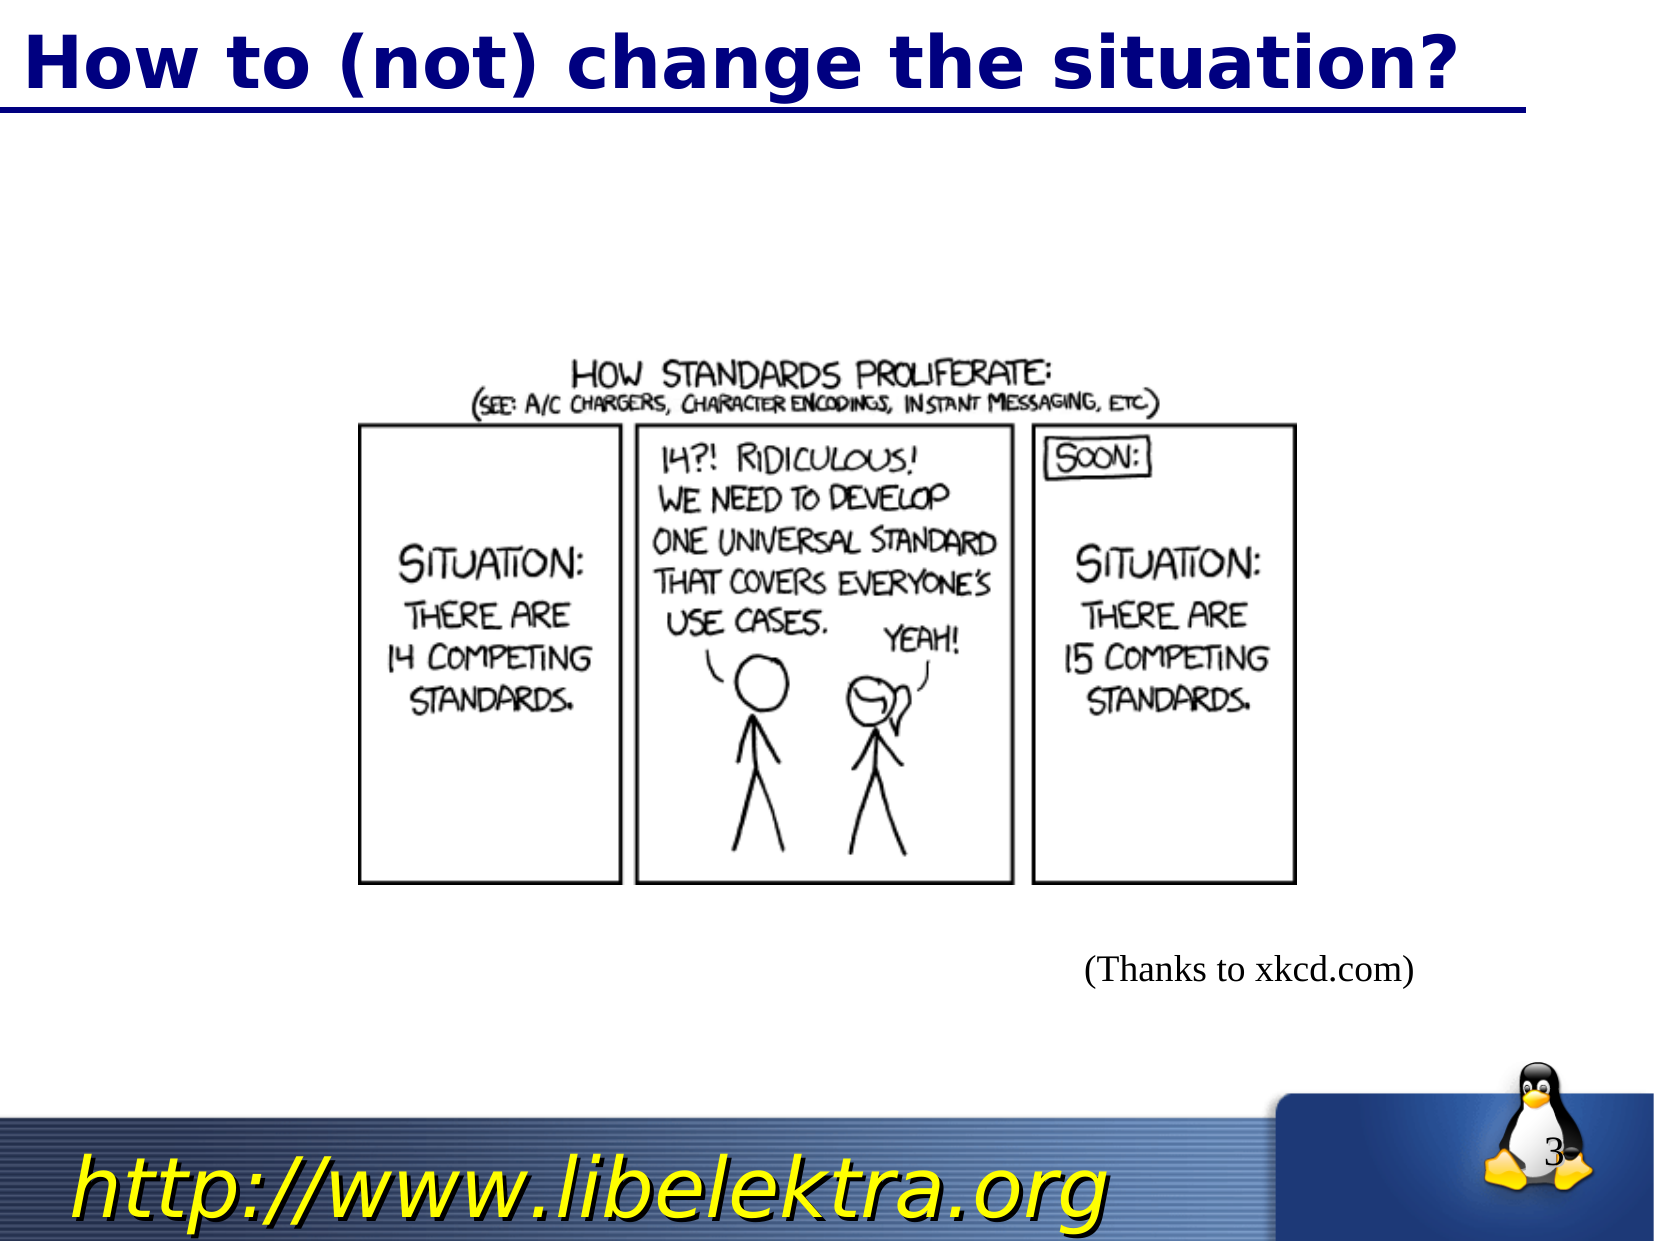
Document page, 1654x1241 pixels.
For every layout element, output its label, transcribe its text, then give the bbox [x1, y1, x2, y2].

text_box How to (not) change the situation? [22, 14, 1611, 111]
picture [0, 1061, 1654, 1241]
text_box (Thanks to xkcd.com) [1084, 944, 1416, 987]
picture [358, 354, 1297, 885]
text_box <Foliennummer> [1272, 1122, 1566, 1178]
